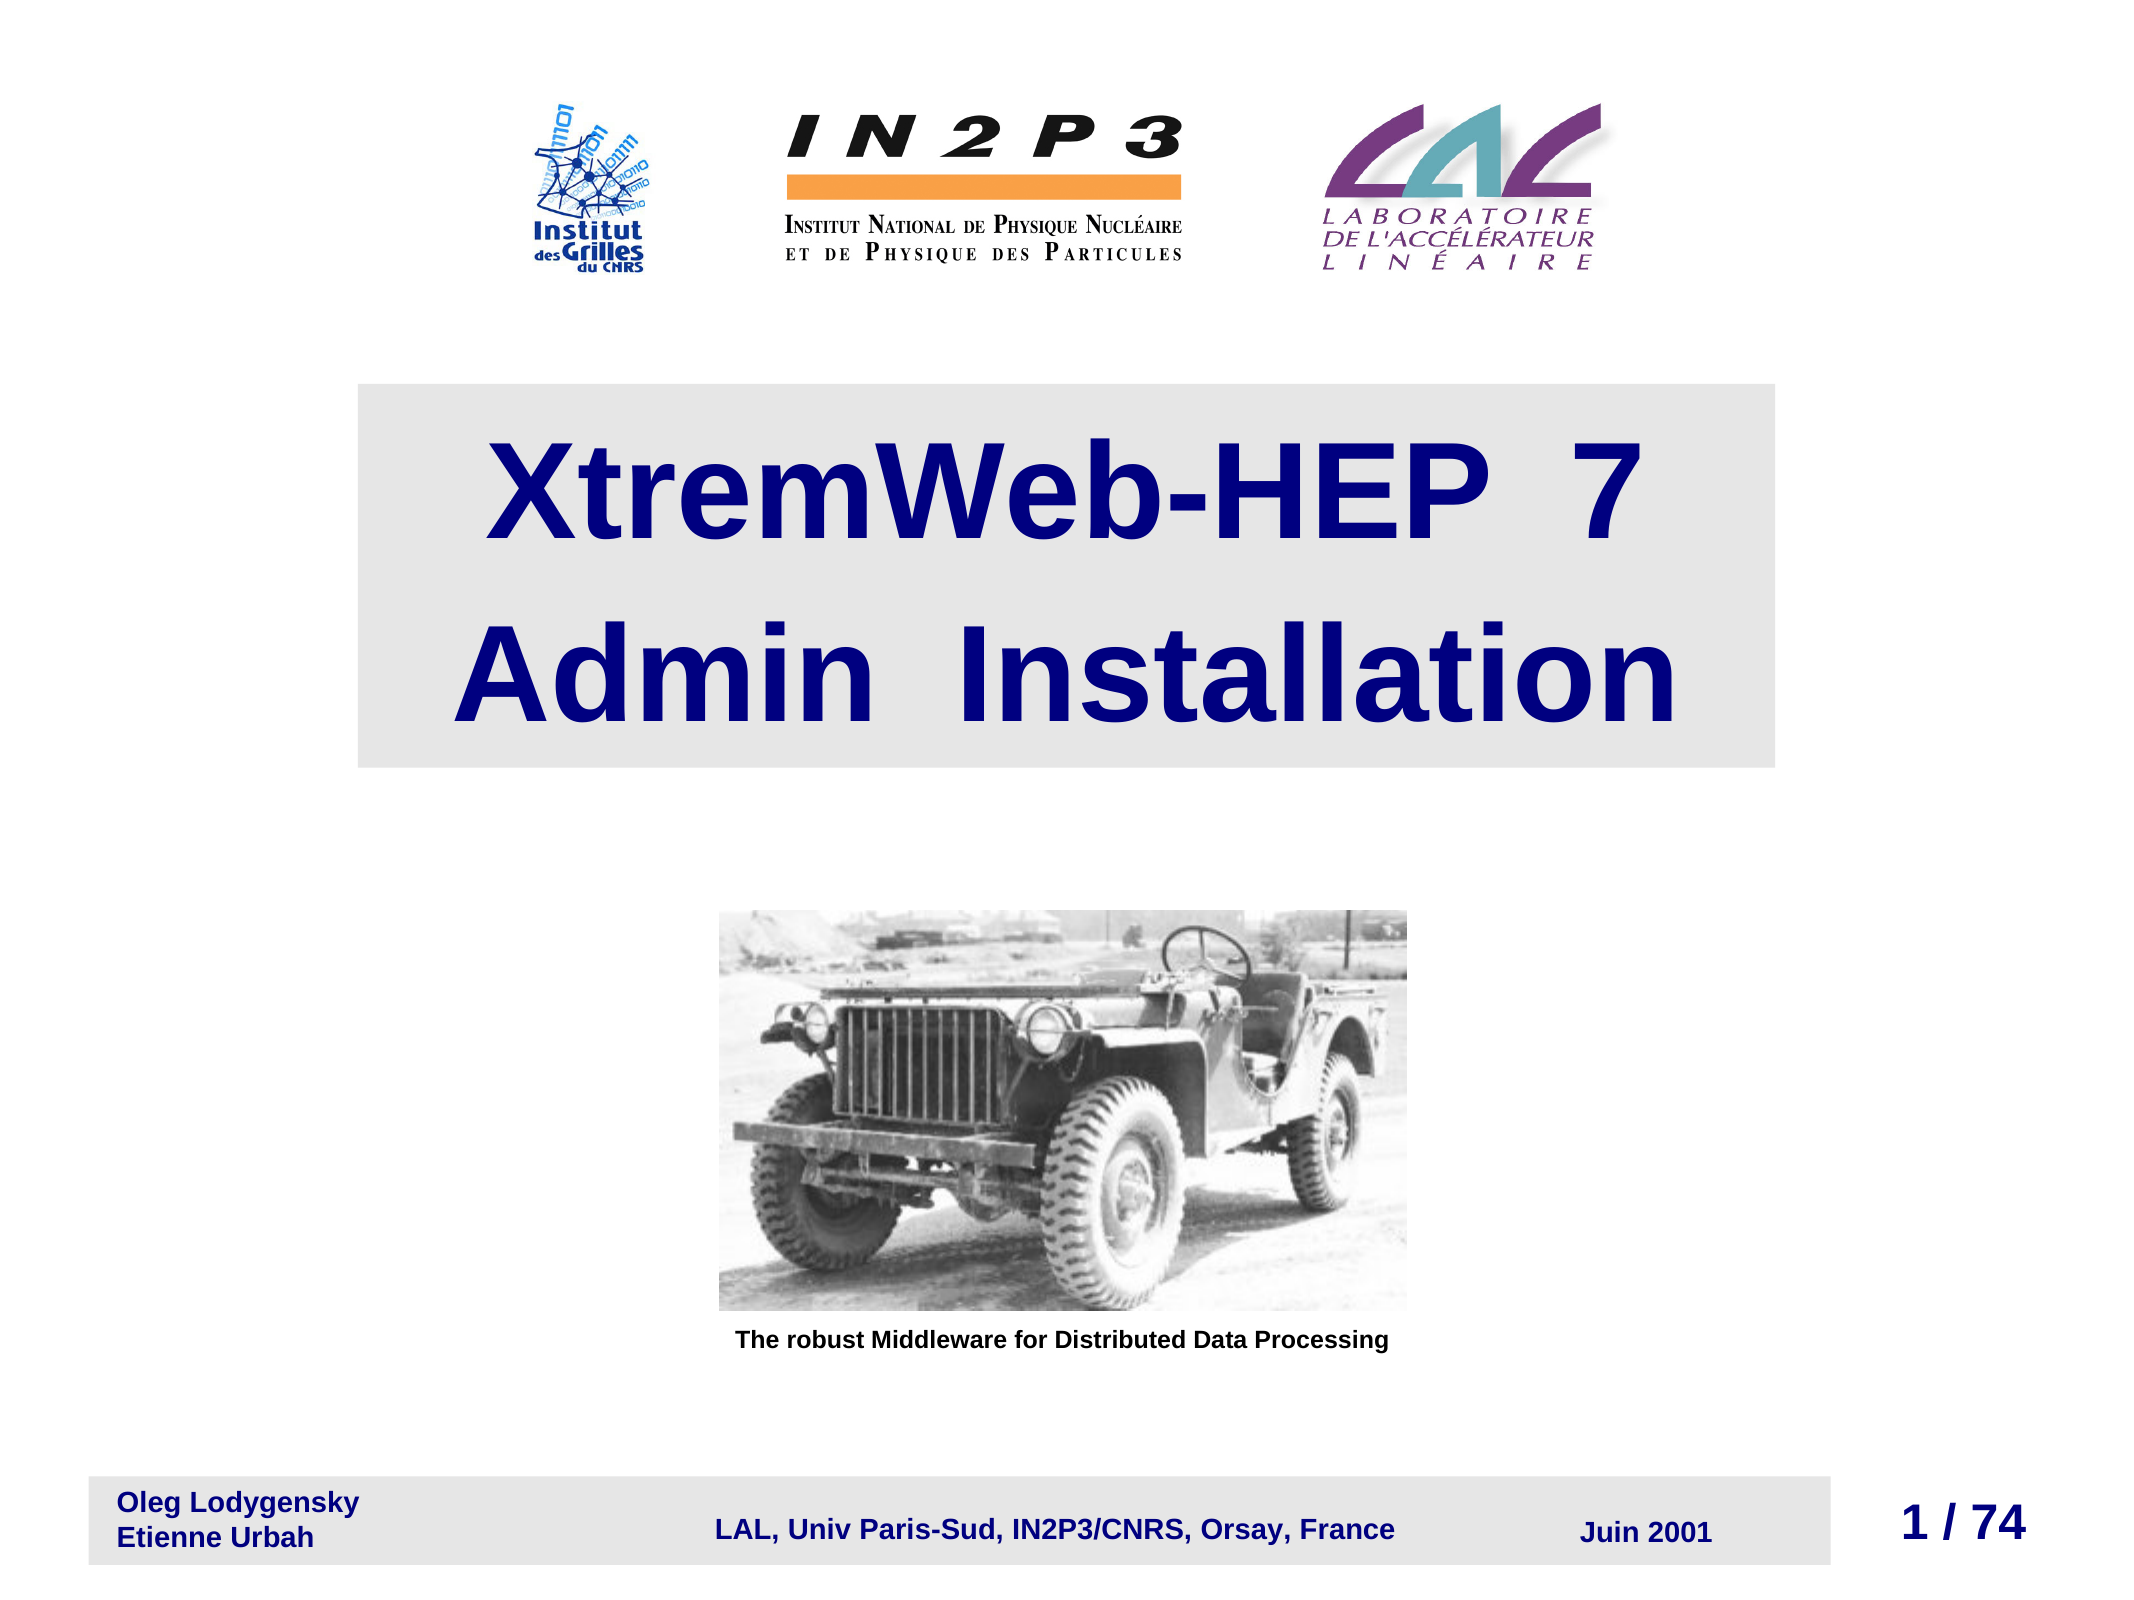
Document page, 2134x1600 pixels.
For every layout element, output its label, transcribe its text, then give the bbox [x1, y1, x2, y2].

text_box XtremWeb-HEP 7 Admin Installation [357, 383, 1776, 768]
picture [719, 910, 1407, 1308]
text_box The robust Middleware for Distributed Data Processing [708, 1308, 1418, 1369]
picture [784, 72, 1185, 266]
picture [1318, 98, 1622, 274]
picture [511, 101, 672, 275]
